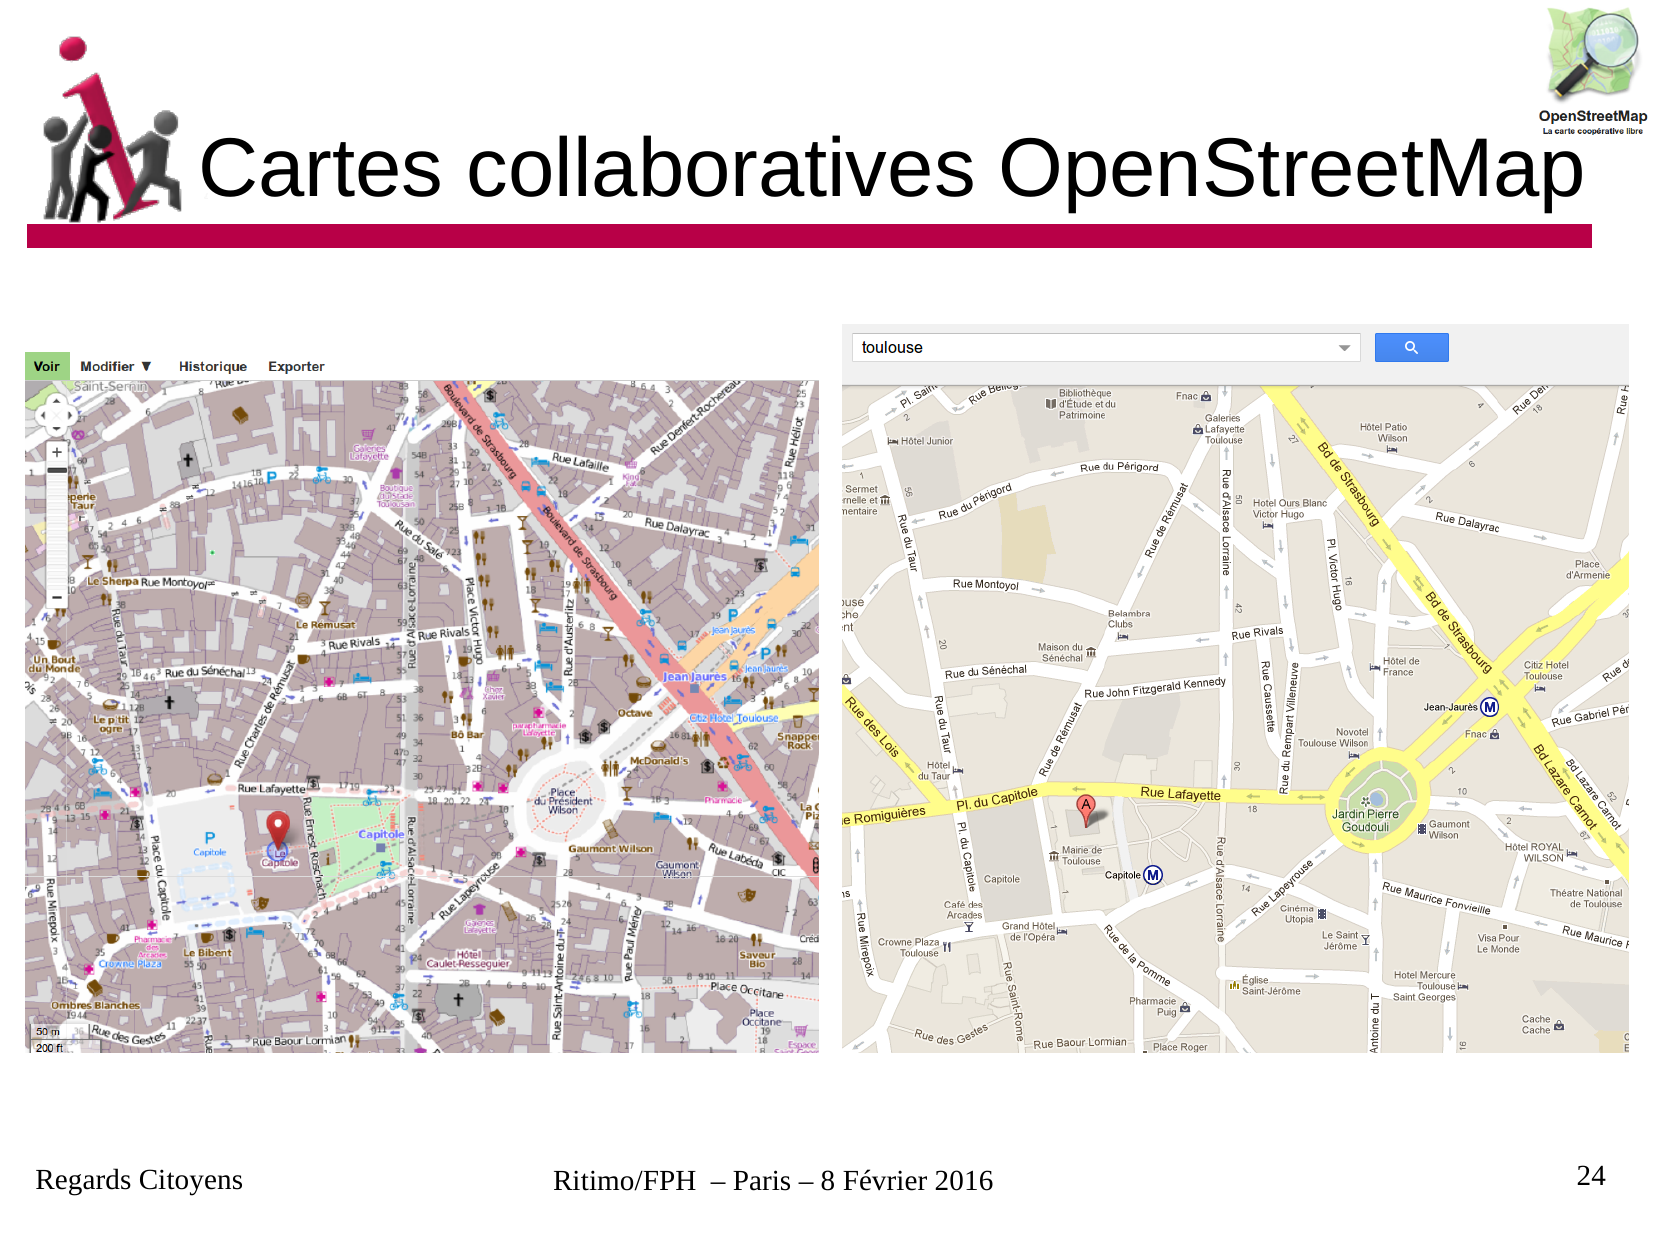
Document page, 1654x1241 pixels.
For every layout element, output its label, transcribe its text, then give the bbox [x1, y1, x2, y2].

picture [25, 352, 819, 1053]
picture [1533, 1, 1654, 145]
title Cartes collaboratives OpenStreetMap [198, 63, 1648, 271]
picture [842, 324, 1629, 1053]
picture [27, 31, 208, 224]
